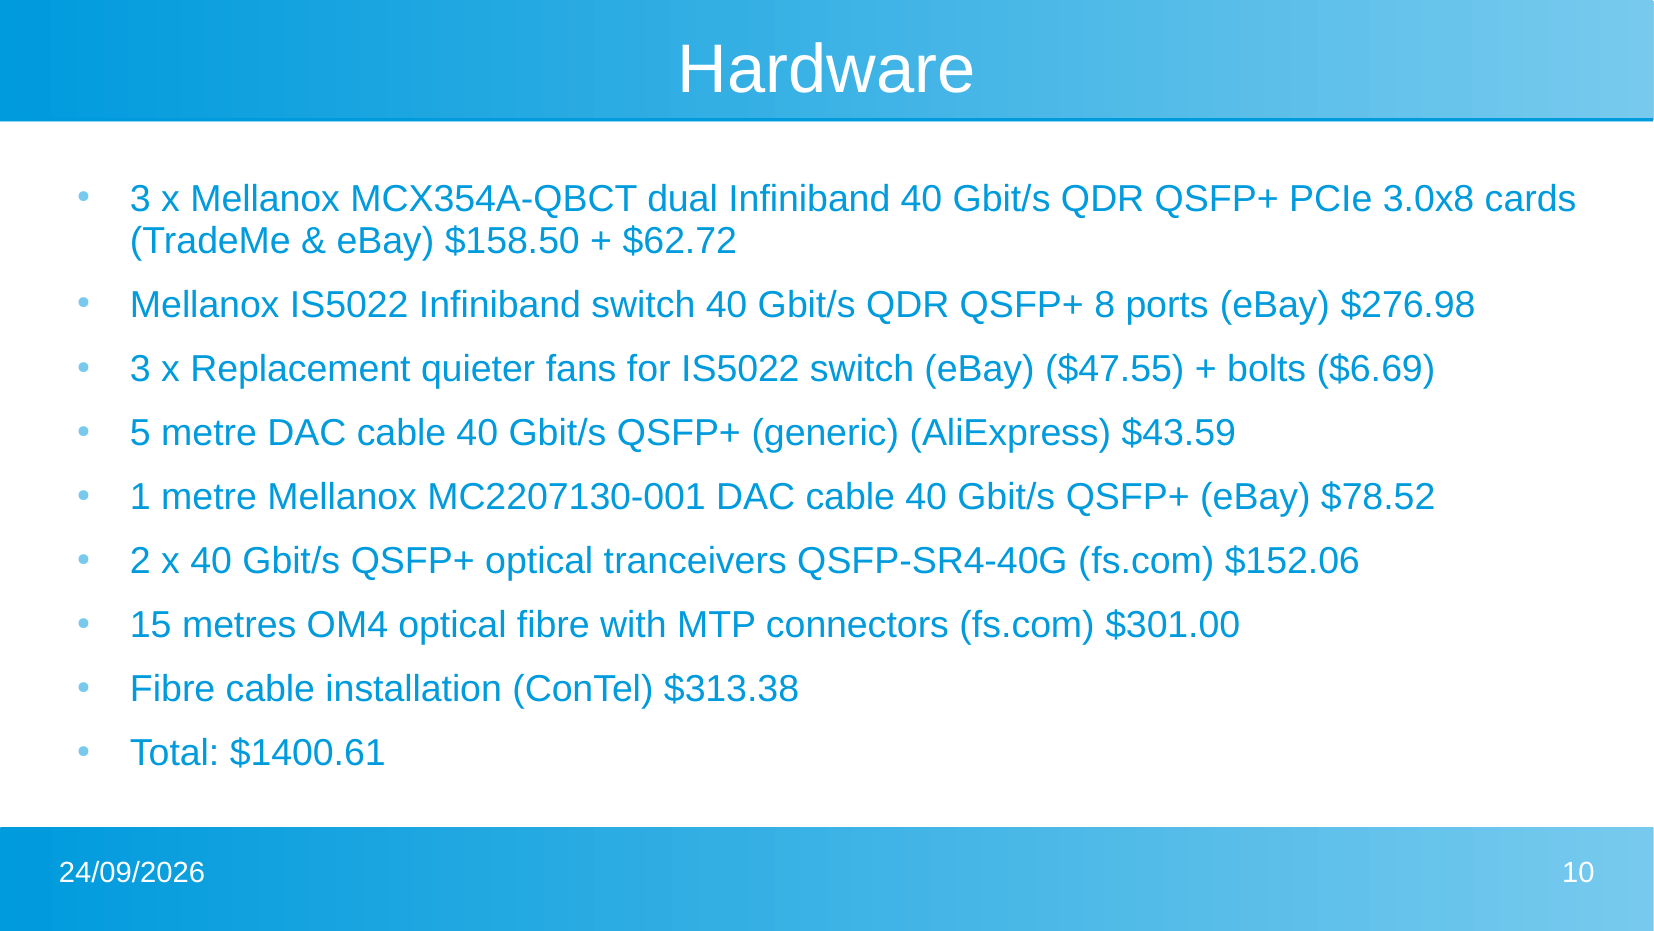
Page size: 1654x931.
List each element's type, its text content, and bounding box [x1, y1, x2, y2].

list 3 x Mellanox MCX354A-QBCT dual Infiniband 40 Gbit/s QDR QSFP+ PCIe 3.0x8 cards (TradeMe & eBay) $158.50 + $62.72 Mellanox IS5022 Infiniband switch 40 Gbit/s QDR QSFP+ 8 ports (eBay) $276.98 3 x Replacement quieter fans for IS5022 switch (eBay) ($47.55) + bolts ($6.69) 5 metre DAC cable 40 Gbit/s QSFP+ (generic) (AliExpress) $43.59 1 metre Mellanox MC2207130-001 DAC cable 40 Gbit/s QSFP+ (eBay) $78.52 2 x 40 Gbit/s QSFP+ optical tranceivers QSFP-SR4-40G (fs.com) $152.06 15 metres OM4 optical fibre with MTP connectors (fs.com) $301.00 Fibre cable installation (ConTel) $313.38 Total: $1400.61 [59, 177, 1595, 768]
title Hardware [59, 29, 1595, 108]
